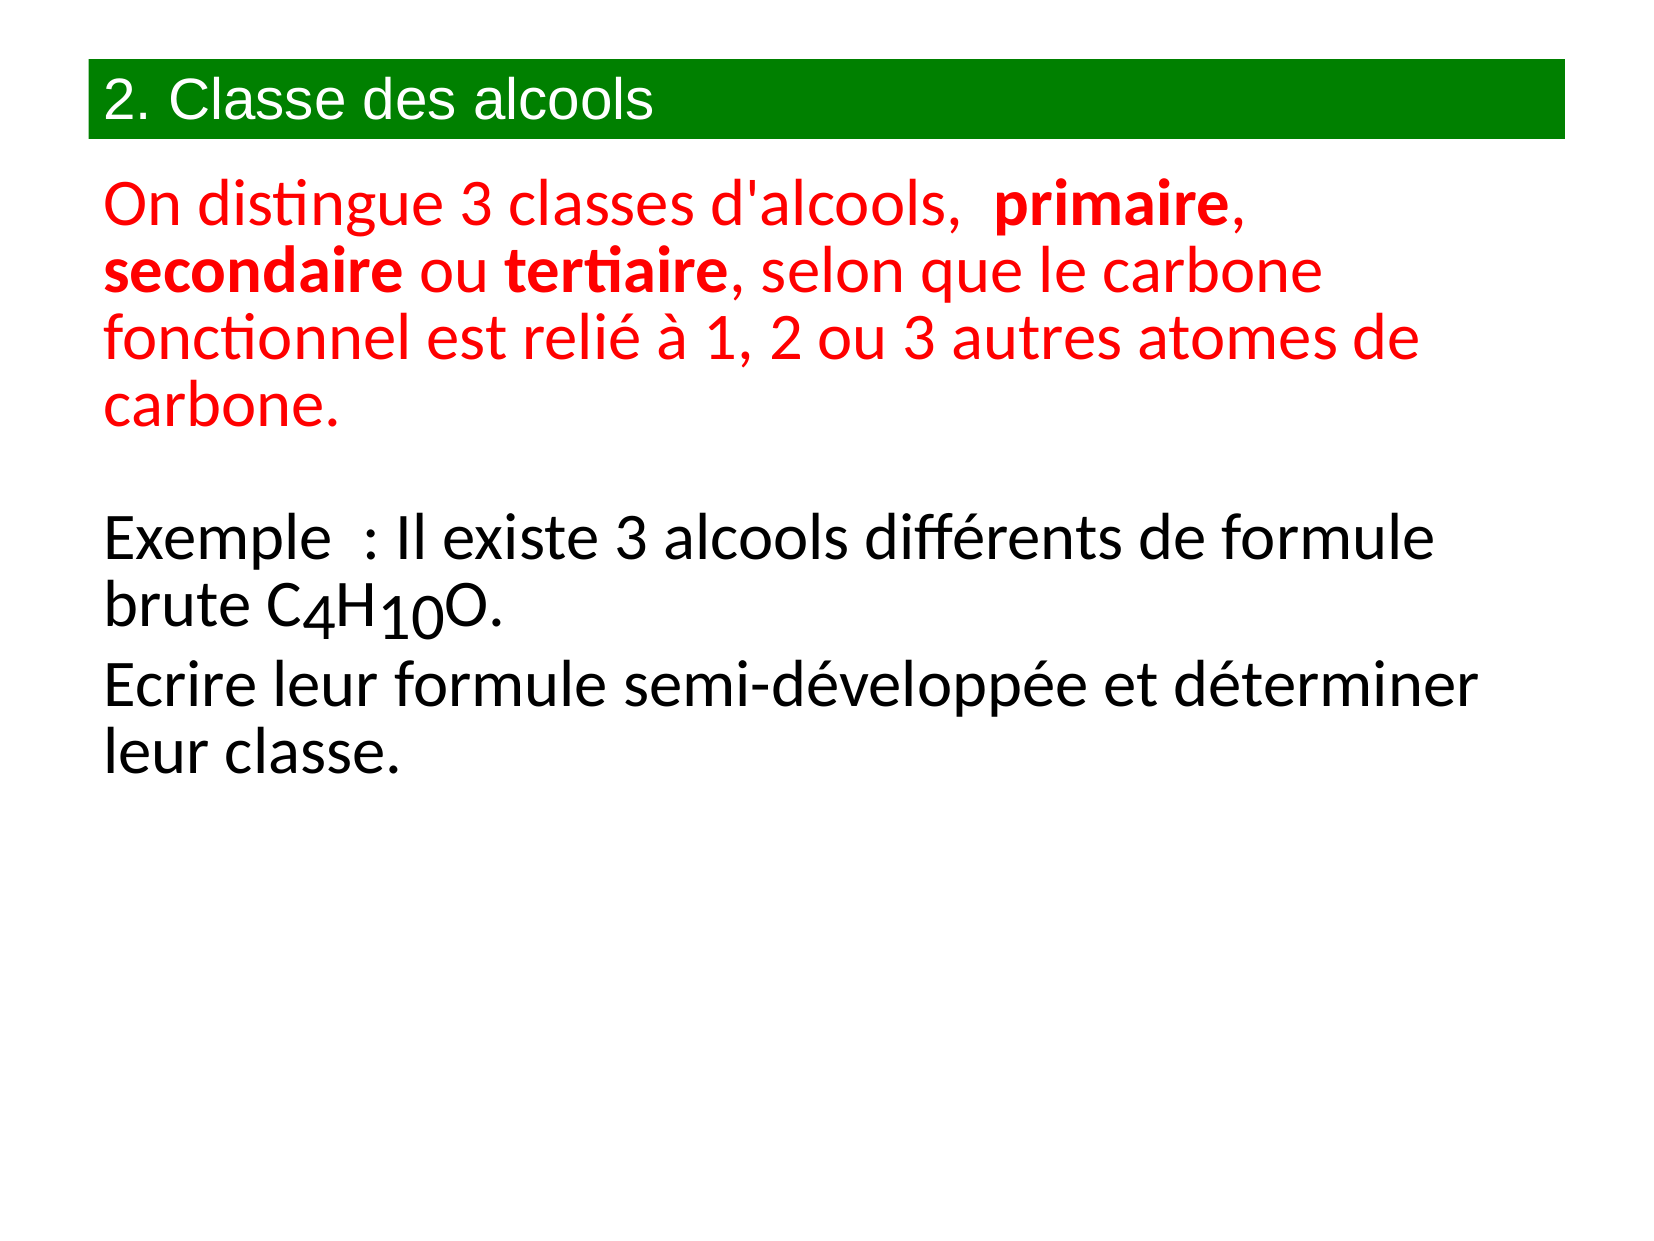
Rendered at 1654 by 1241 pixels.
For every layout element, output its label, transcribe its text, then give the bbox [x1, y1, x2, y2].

text_box On distingue 3 classes d'alcools, primaire, secondaire ou tertiaire, selon que le carbone fonctionnel est relié à 1, 2 ou 3 autres atomes de carbone. Exemple : Il existe 3 alcools différents de formule brute C4H10O. Ecrire leur formule semi-développée et déterminer leur classe. [88, 168, 1536, 1175]
text_box 2. Classe des alcools [88, 59, 1565, 139]
